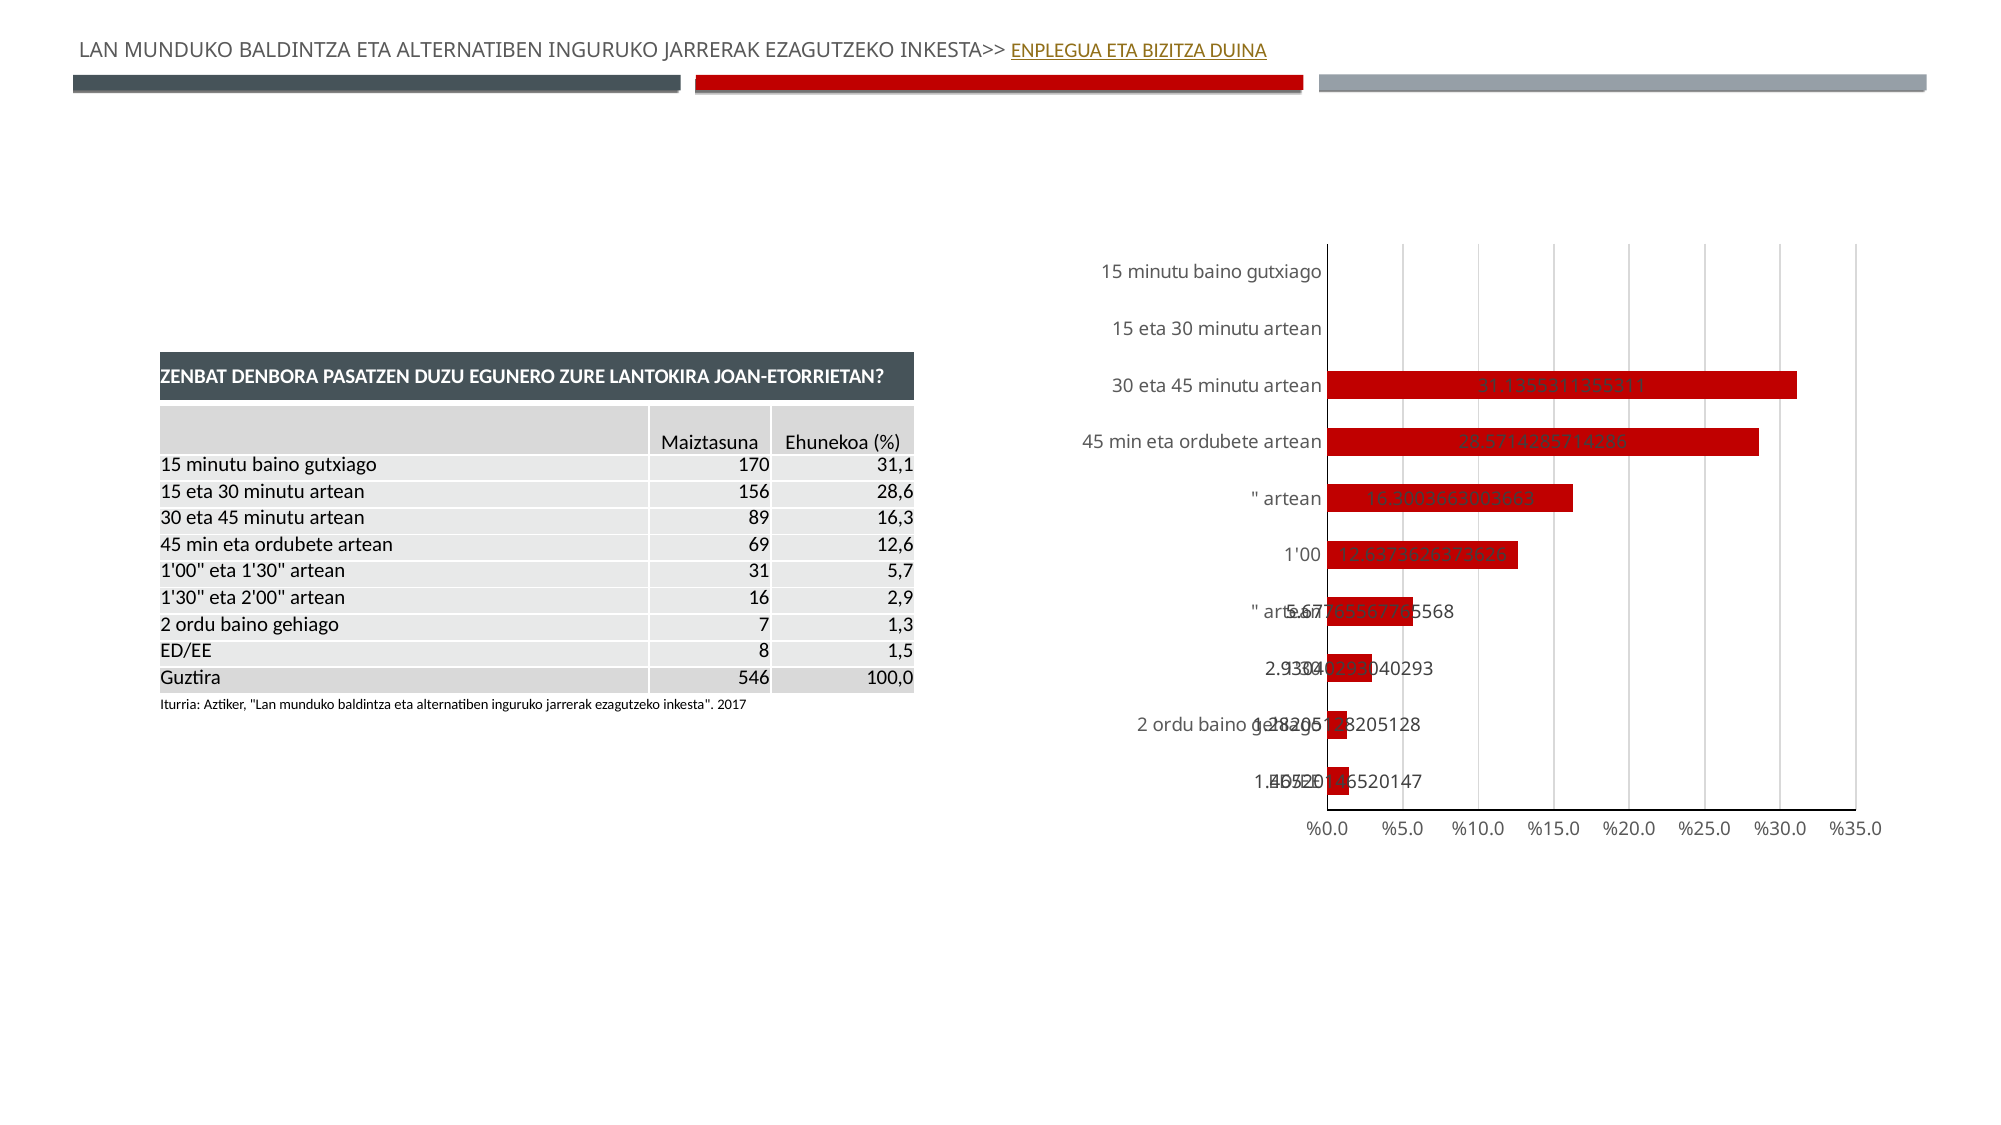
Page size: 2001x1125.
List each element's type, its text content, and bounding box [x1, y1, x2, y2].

table_cell Iturria: Aztiker, "Lan munduko baldintza eta alternatiben inguruko jarrerak ezagutzeko inkesta". 2017 [160, 695, 914, 712]
table_cell 16 [650, 588, 770, 613]
table_cell 100,0 [772, 668, 914, 693]
table_cell 546 [650, 668, 770, 693]
table_cell 1'00" eta 1'30" artean [160, 562, 648, 587]
table_cell 45 min eta ordubete artean [160, 535, 648, 560]
table_cell 89 [650, 509, 770, 534]
table_cell 15 minutu baino gutxiago [160, 456, 648, 480]
table_cell 1,3 [772, 615, 914, 640]
table_cell 8 [650, 642, 770, 666]
chart [1065, 231, 1900, 855]
table_cell 2 ordu baino gehiago [160, 615, 648, 640]
table_cell Ehunekoa (%) [772, 406, 914, 454]
table_cell 7 [650, 615, 770, 640]
table_cell [160, 406, 648, 454]
table_cell 15 eta 30 minutu artean [160, 482, 648, 507]
table_cell 1,5 [772, 642, 914, 666]
table_cell 31 [650, 562, 770, 587]
table_header ZENBAT DENBORA PASATZEN DUZU EGUNERO ZURE LANTOKIRA JOAN-ETORRIETAN? [160, 352, 914, 400]
table_cell 5,7 [772, 562, 914, 587]
table_cell 1'30" eta 2'00" artean [160, 588, 648, 613]
table_cell 28,6 [772, 482, 914, 507]
table_cell 2,9 [772, 588, 914, 613]
table_cell 12,6 [772, 535, 914, 560]
table_cell 156 [650, 482, 770, 507]
text_box LAN MUNDUKO BALDINTZA ETA ALTERNATIBEN INGURUKO JARRERAK EZAGUTZEKO INKESTA>> ENPLEGUA ETA BIZITZA DUINA [64, 29, 1926, 69]
table_cell 31,1 [772, 456, 914, 480]
table_cell 170 [650, 456, 770, 480]
table_cell Maiztasuna [650, 406, 770, 454]
table_cell 16,3 [772, 509, 914, 534]
table_cell 30 eta 45 minutu artean [160, 509, 648, 534]
table_cell Guztira [160, 668, 648, 693]
table_cell 69 [650, 535, 770, 560]
table_cell ED/EE [160, 642, 648, 666]
